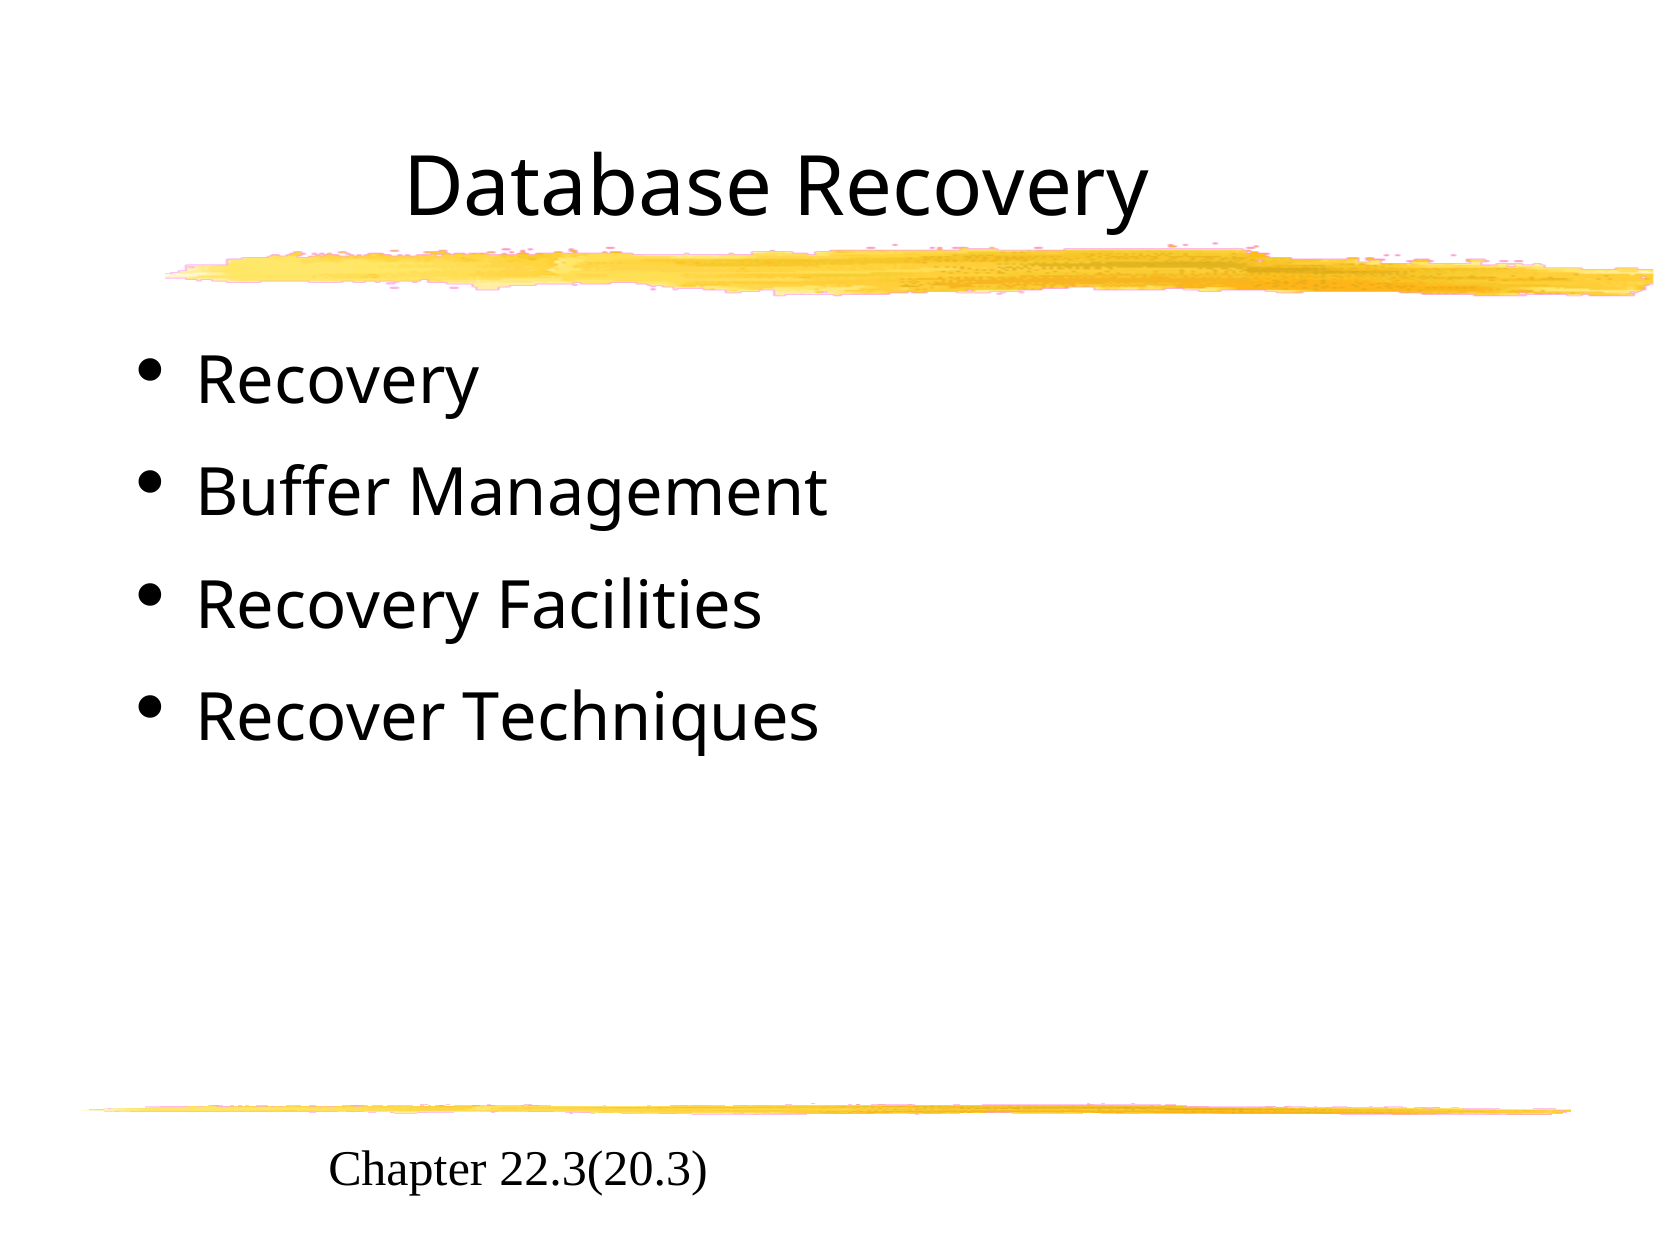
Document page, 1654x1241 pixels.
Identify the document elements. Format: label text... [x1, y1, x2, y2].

title Database Recovery [73, 39, 1479, 249]
text_box Chapter 22.3(20.3) [328, 1136, 708, 1194]
picture [82, 1102, 1571, 1117]
list Recovery Buffer Management Recovery Facilities Recover Techniques [124, 316, 1530, 1061]
picture [165, 237, 1654, 308]
